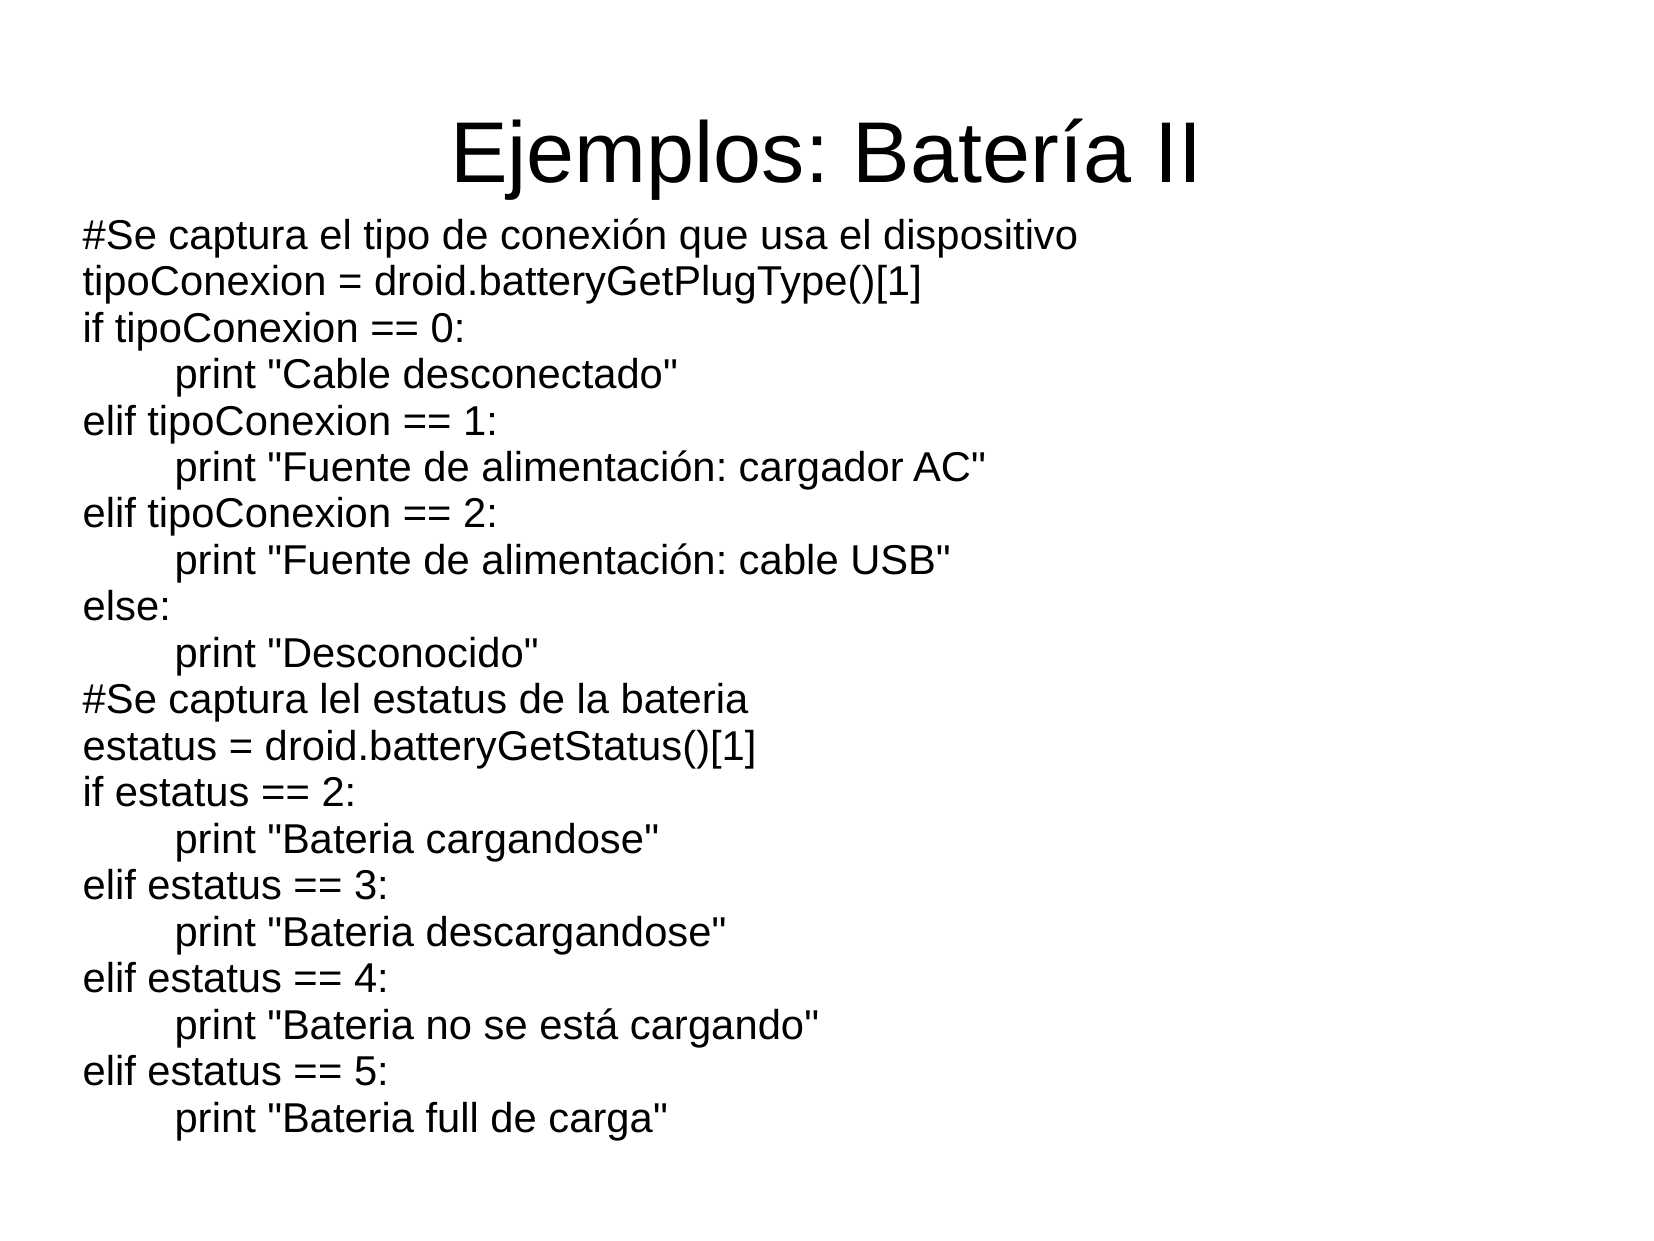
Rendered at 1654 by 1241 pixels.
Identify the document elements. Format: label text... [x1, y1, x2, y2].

subtitle #Se captura el tipo de conexión que usa el dispositivo tipoConexion = droid.batteryGetPlugType()[1] if tipoConexion == 0: print "Cable desconectado" elif tipoConexion == 1: print "Fuente de alimentación: cargador AC" elif tipoConexion == 2: print "Fuente de alimentación: cable USB" else: print "Desconocido" #Se captura lel estatus de la bateria estatus = droid.batteryGetStatus()[1] if estatus == 2: print "Bateria cargandose" elif estatus == 3: print "Bateria descargandose" elif estatus == 4: print "Bateria no se está cargando" elif estatus == 5: print "Bateria full de carga" [82, 211, 1571, 1188]
title Ejemplos: Batería II [82, 49, 1571, 211]
